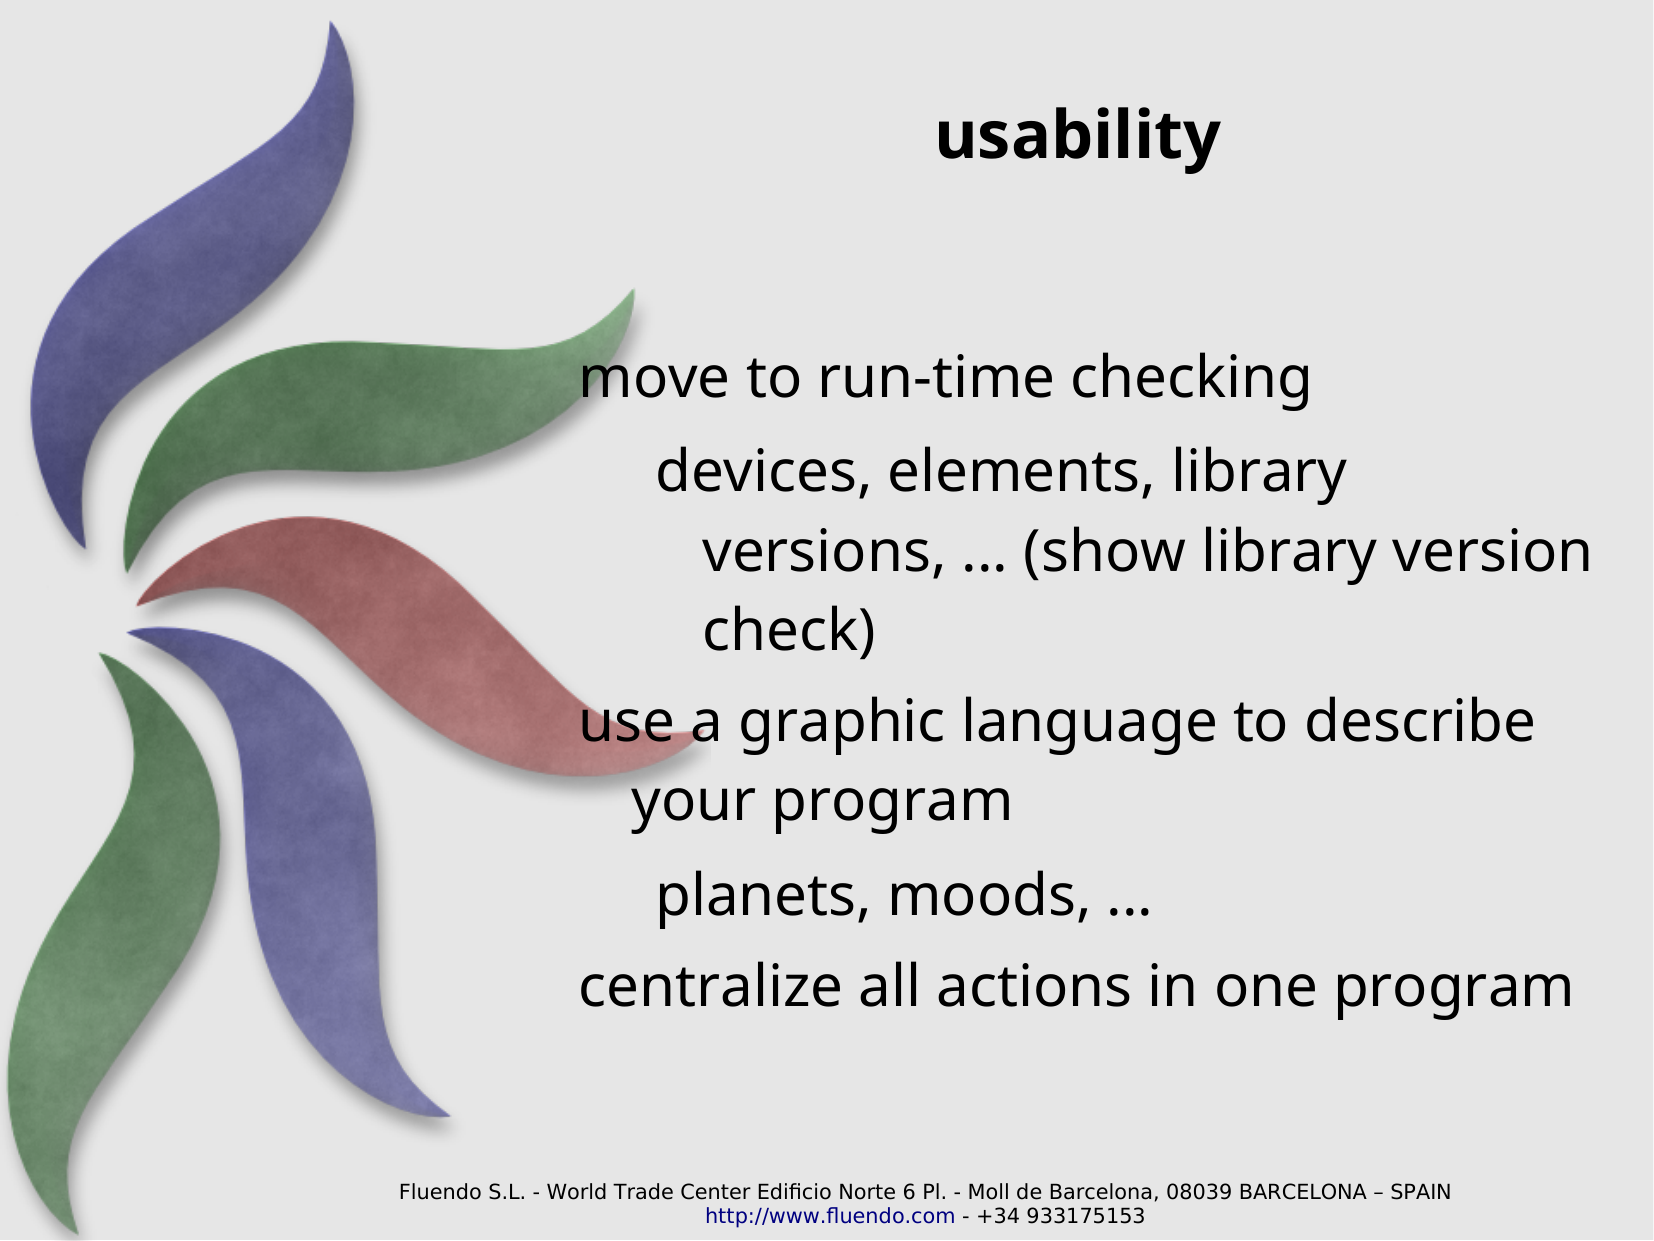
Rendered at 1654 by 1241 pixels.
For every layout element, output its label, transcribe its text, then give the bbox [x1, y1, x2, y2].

title usability [560, 58, 1595, 207]
picture [0, 0, 711, 1241]
list move to run-time checking devices, elements, library versions, ... (show library version check) use a graphic language to describe your program planets, moods, ... centralize all actions in one program [560, 236, 1595, 1123]
